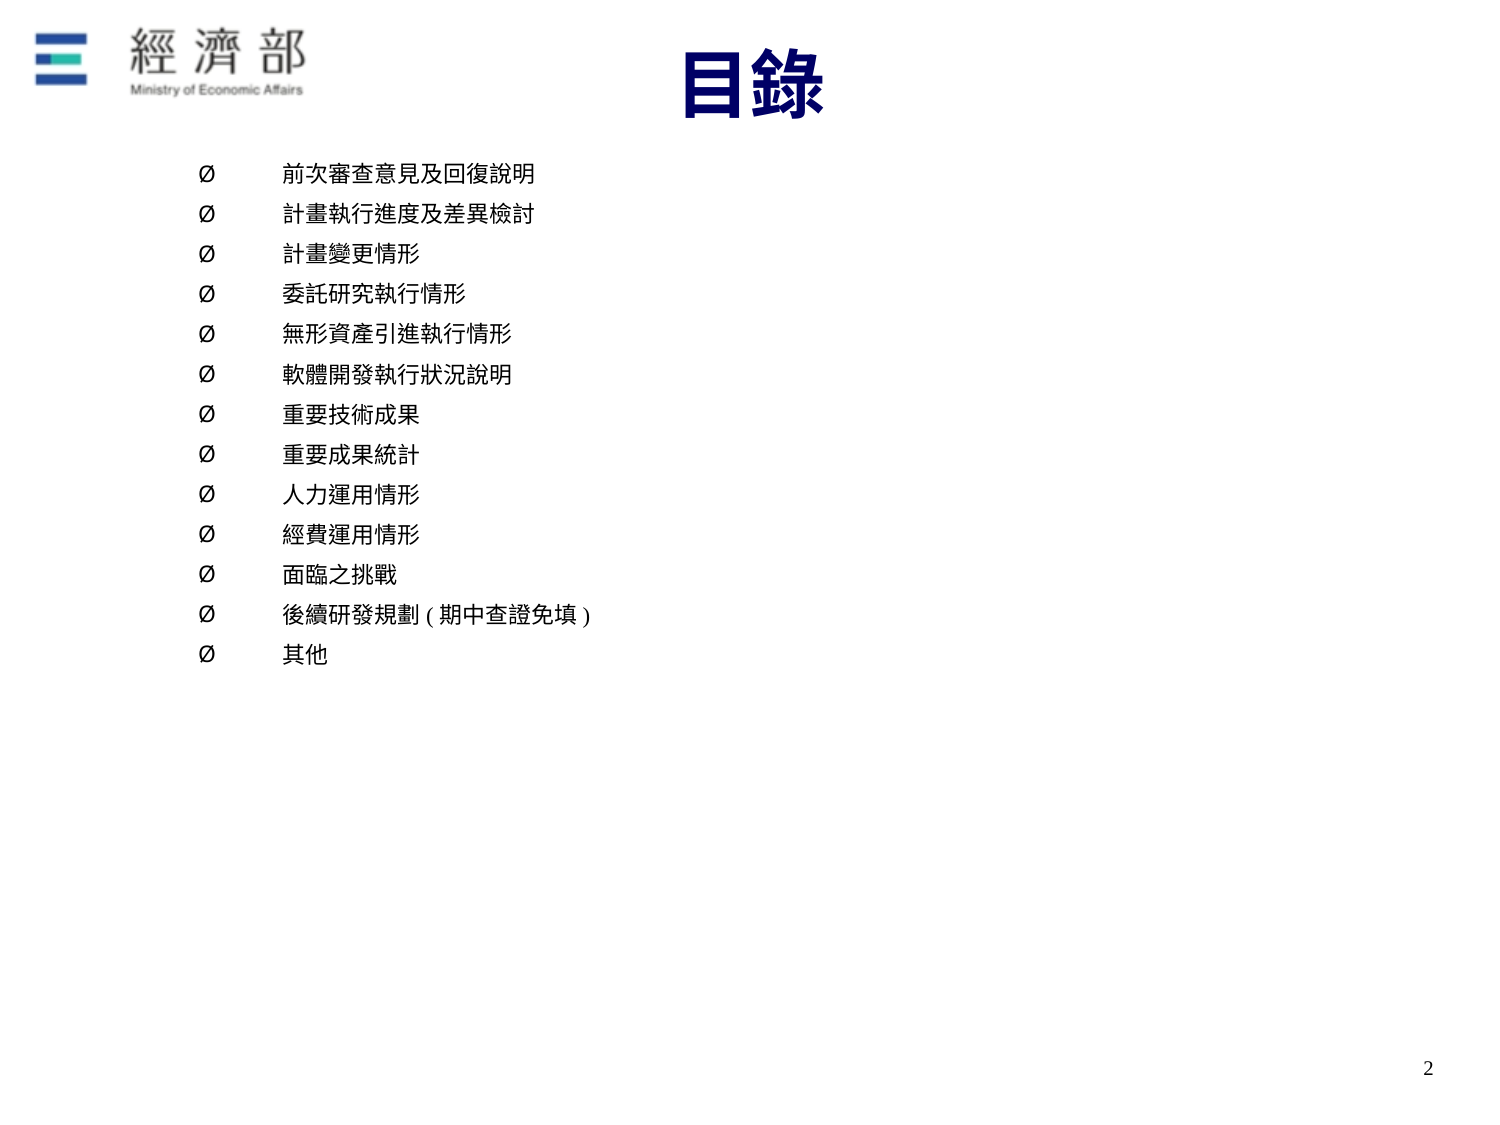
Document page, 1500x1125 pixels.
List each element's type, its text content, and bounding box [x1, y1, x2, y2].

text_box [1408, 1046, 1500, 1125]
list 前次審查意見及回復說明 計畫執行進度及差異檢討 計畫變更情形 委託研究執行情形 無形資產引進執行情形 軟體開發執行狀況說明 重要技術成果 重要成果統計 人力運用情形 經費運用情形 面臨之挑戰 後續研發規劃(期中查證免填) 其他 [183, 152, 1353, 1083]
title 目錄 [75, 23, 1426, 143]
